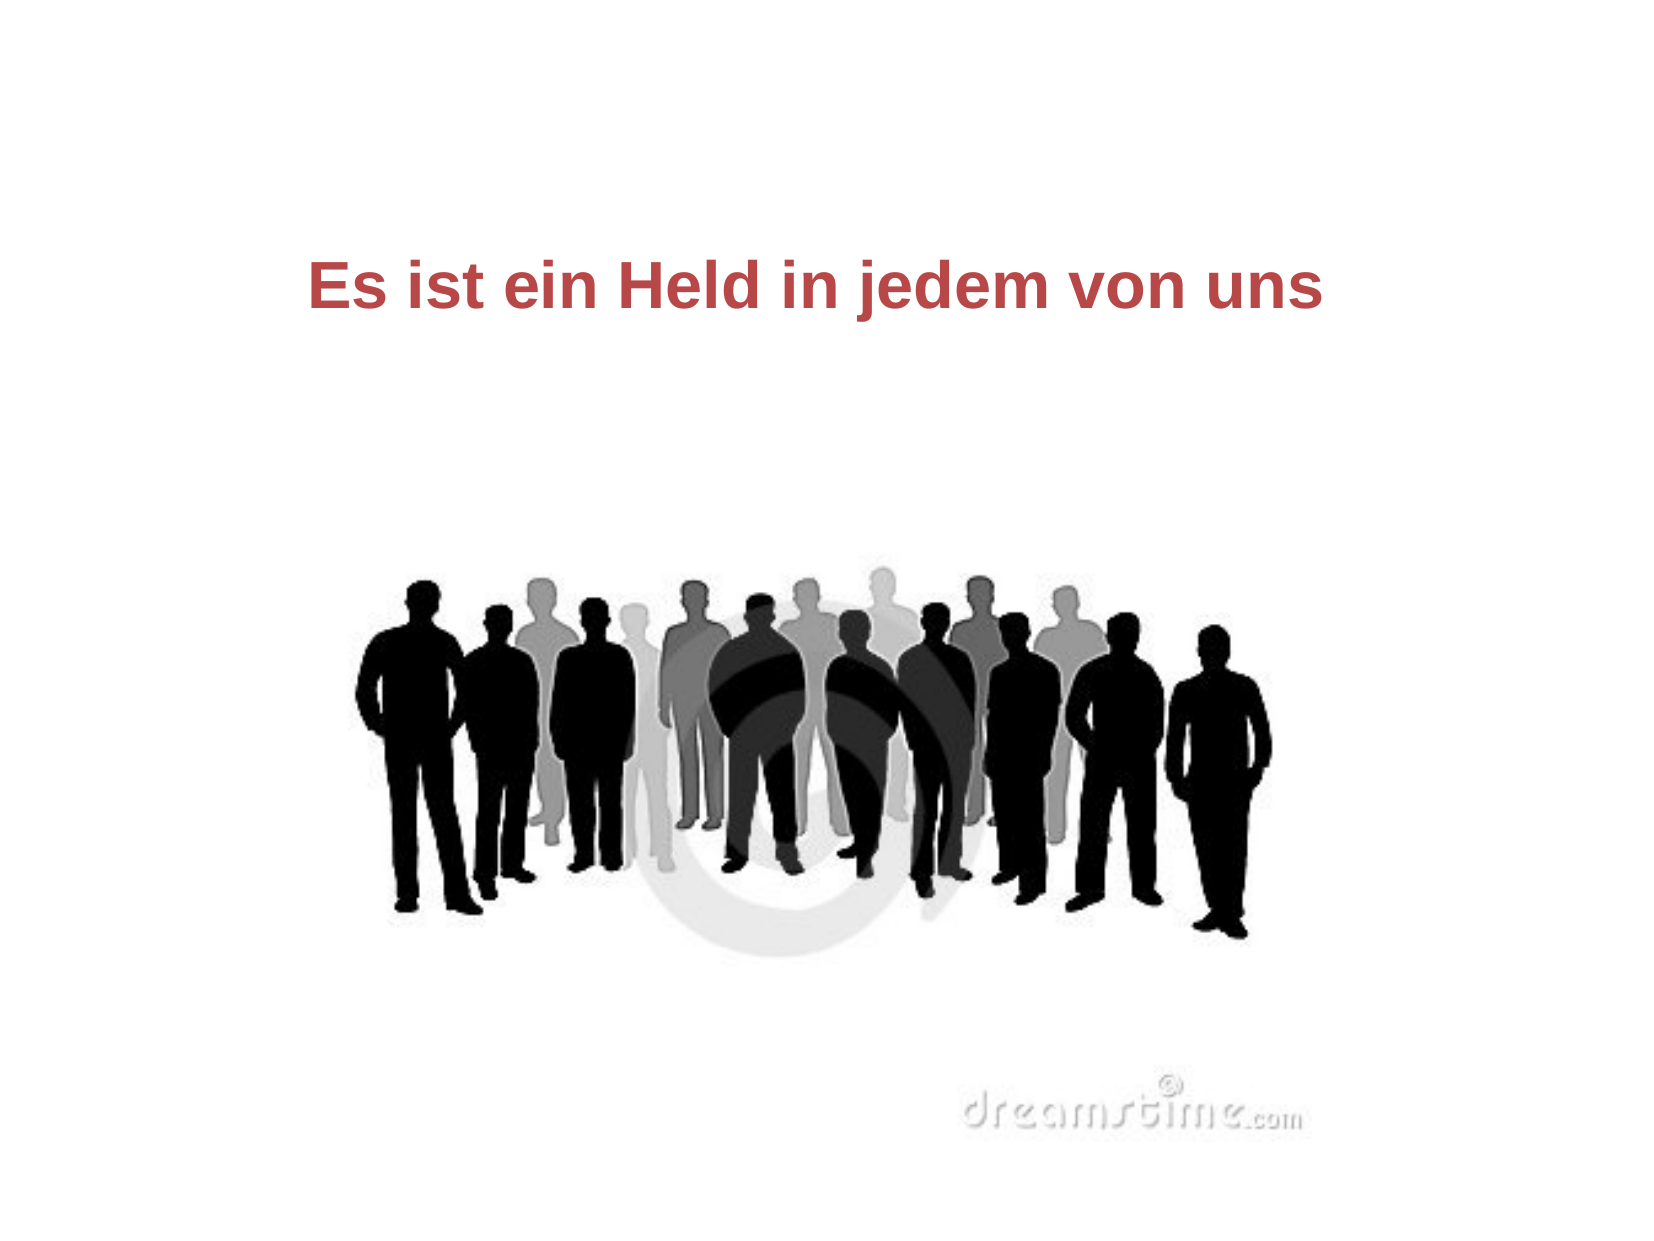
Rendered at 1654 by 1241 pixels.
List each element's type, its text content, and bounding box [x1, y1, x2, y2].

picture [329, 377, 1312, 1142]
list Es ist ein Held in jedem von uns [0, 248, 1371, 1067]
